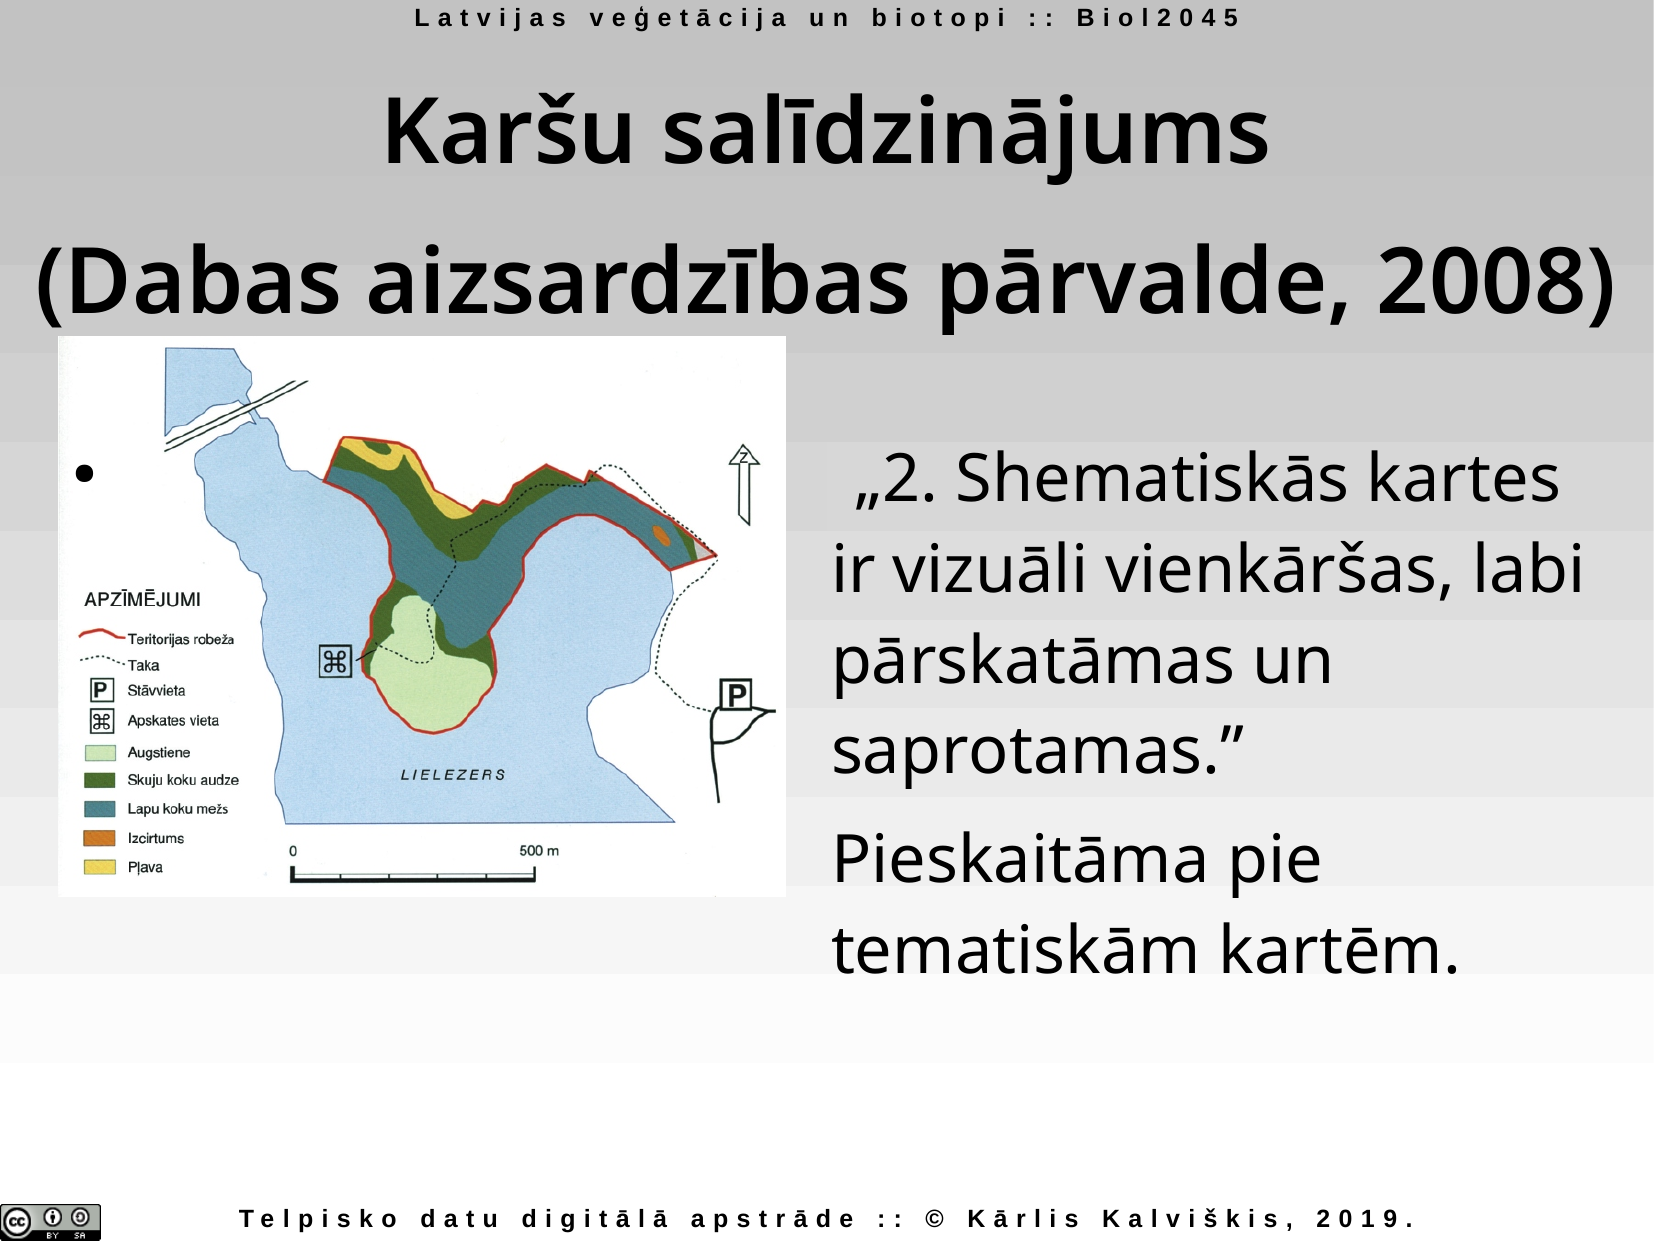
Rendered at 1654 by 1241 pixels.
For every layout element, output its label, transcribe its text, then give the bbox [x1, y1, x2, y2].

picture [0, 0, 1654, 1241]
title Karšu salīdzinājums (Dabas aizsardzības pārvalde, 2008) [29, 40, 1625, 288]
text_box „2. Shematiskās kartes ir vizuāli vienkāršas, labi pārskatāmas un saprotamas.” Pieskaitāma pie tematiskām kartēm. [72, 430, 1620, 1186]
